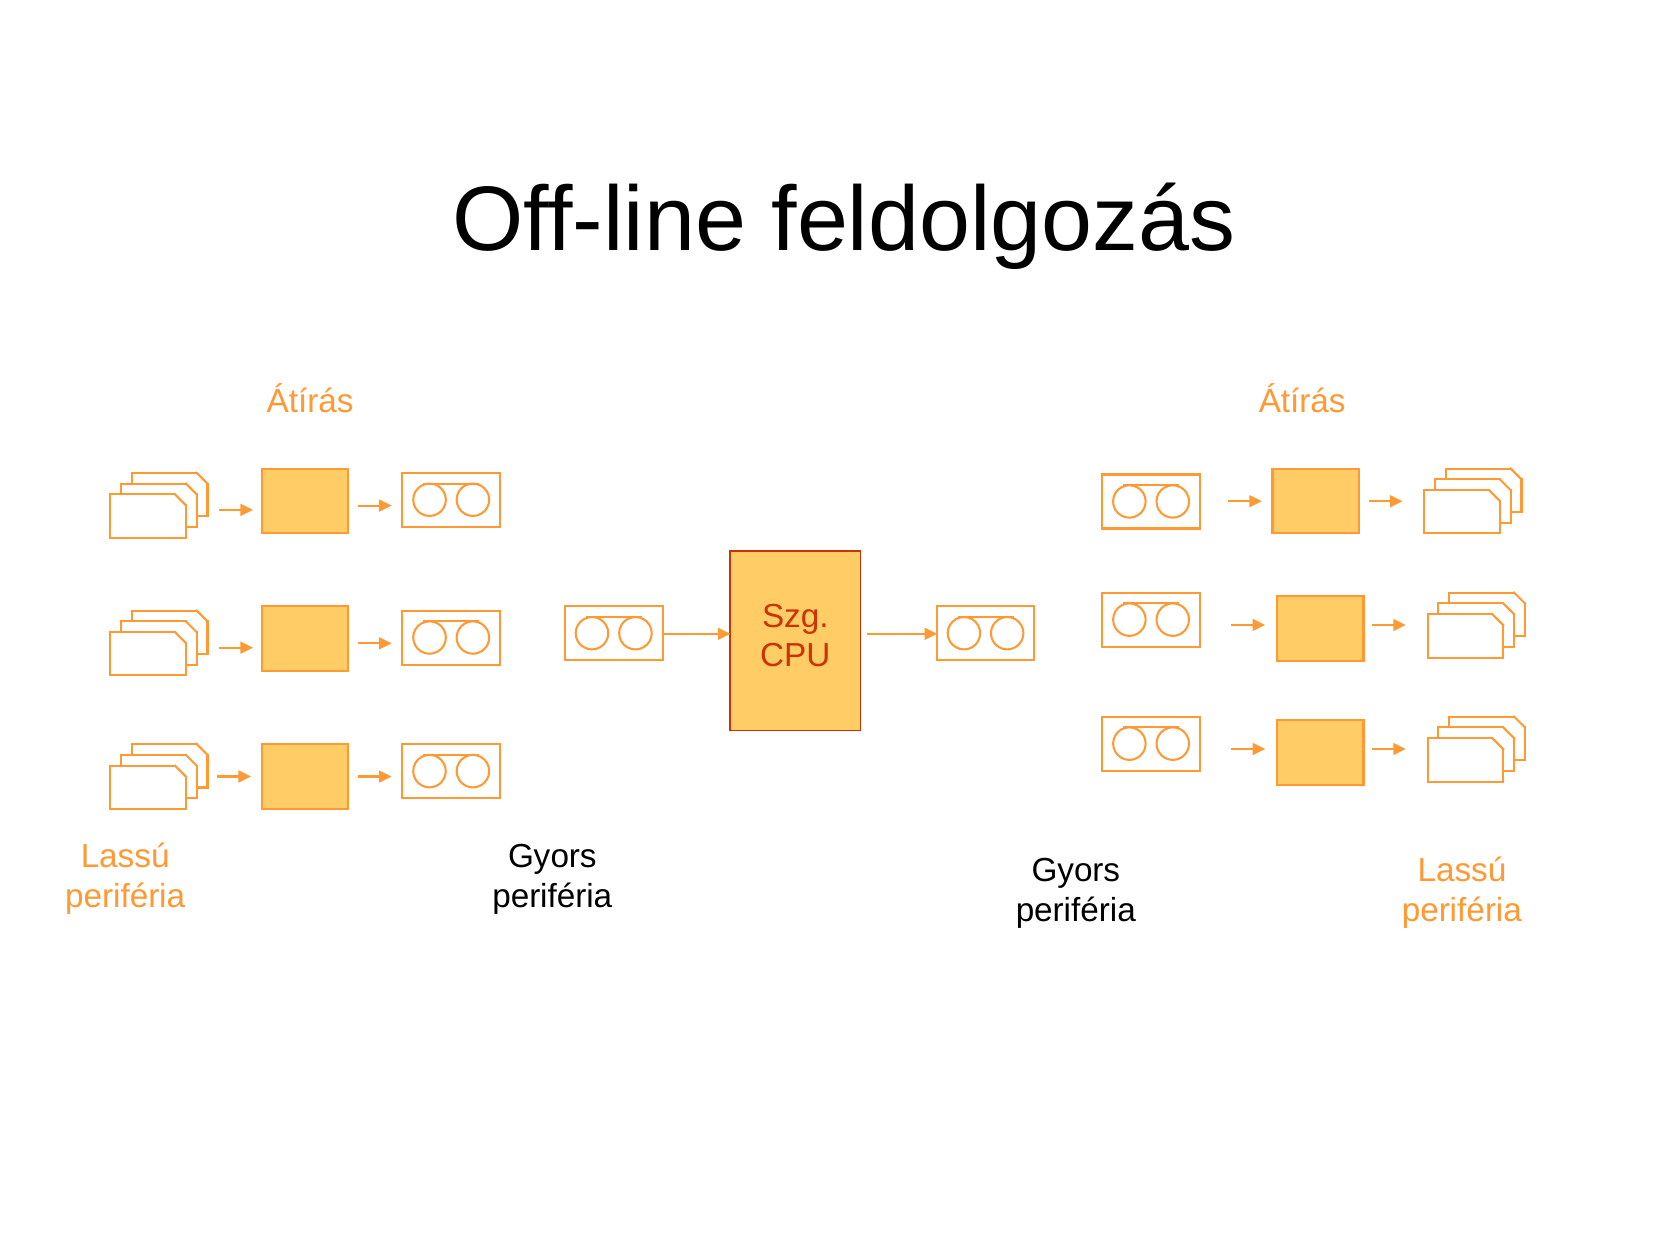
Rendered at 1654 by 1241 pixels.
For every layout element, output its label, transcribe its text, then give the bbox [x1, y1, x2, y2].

text_box [1276, 720, 1364, 786]
title Off-line feldolgozás [124, 110, 1530, 317]
text_box [402, 610, 501, 665]
text_box [1272, 468, 1359, 534]
text_box Átírás [234, 371, 386, 437]
text_box Átírás [1226, 371, 1379, 437]
text_box Szg. CPU [730, 551, 861, 731]
text_box Gyors periféria [454, 826, 651, 922]
text_box [1102, 716, 1200, 771]
text_box [402, 472, 501, 527]
text_box Lassú periféria [27, 826, 224, 922]
text_box [261, 744, 349, 810]
text_box [261, 468, 349, 534]
text_box Lassú periféria [1364, 840, 1560, 936]
text_box [402, 744, 500, 799]
text_box [261, 606, 349, 672]
text_box Gyors periféria [978, 840, 1174, 935]
text_box [1102, 592, 1200, 647]
text_box [1276, 596, 1364, 662]
text_box [1102, 474, 1200, 529]
text_box [936, 606, 1035, 661]
text_box [564, 606, 663, 661]
